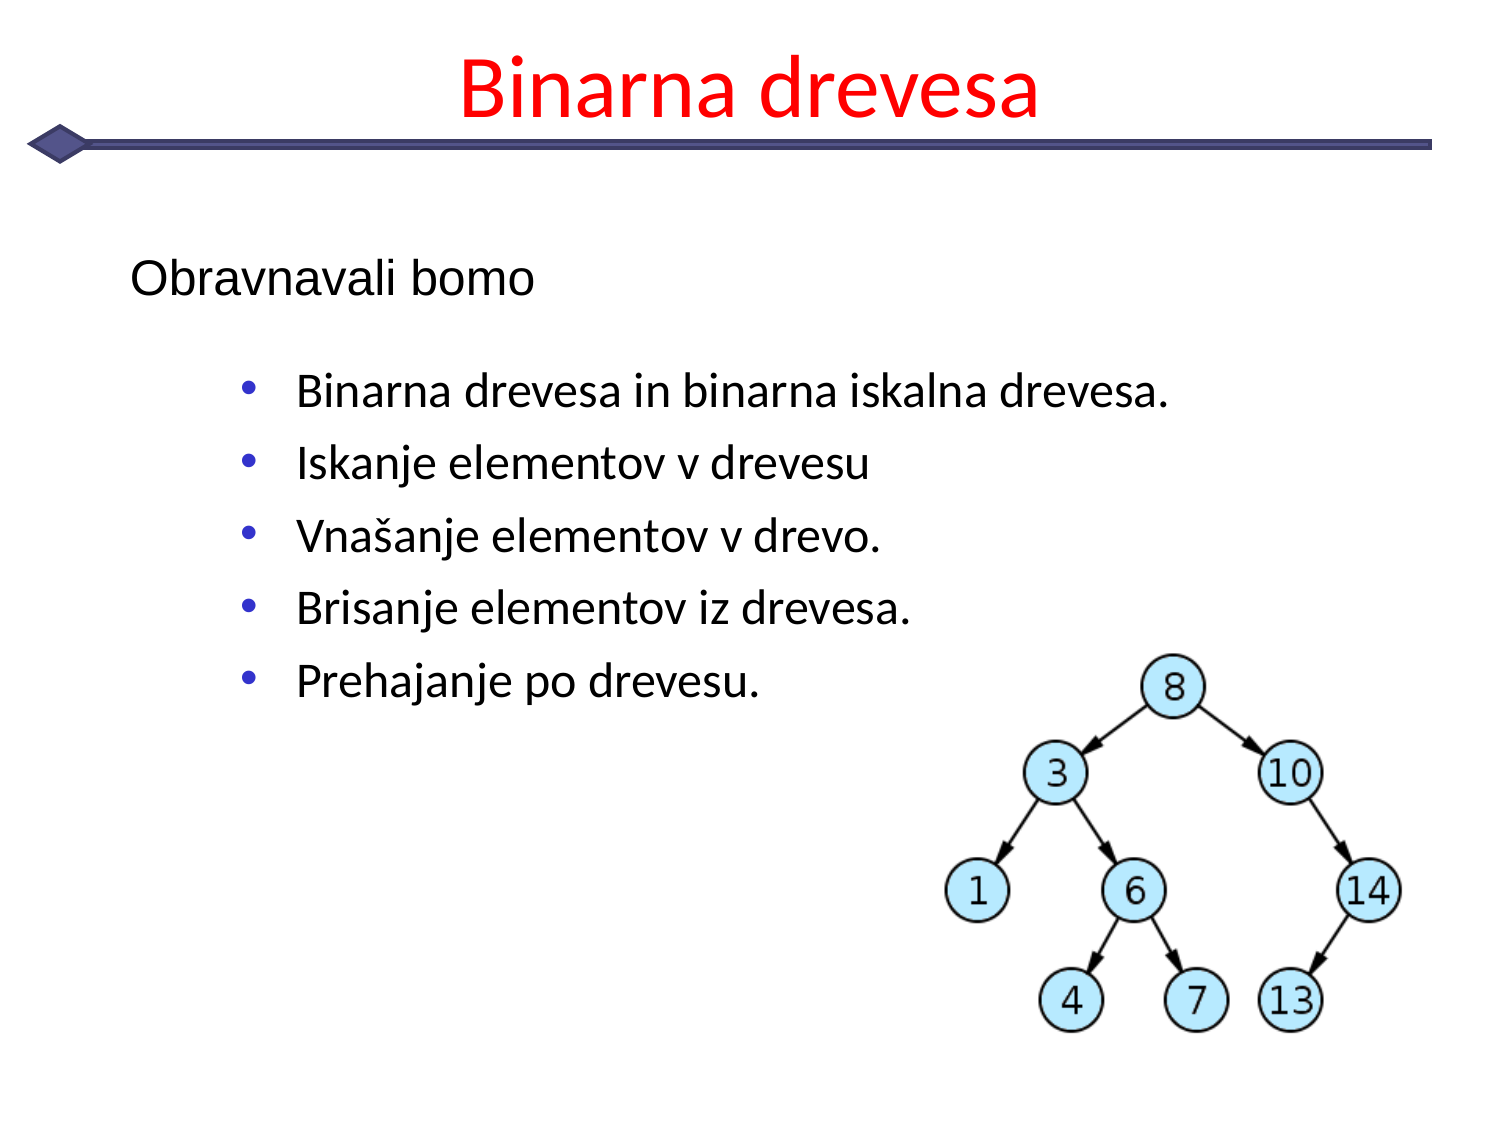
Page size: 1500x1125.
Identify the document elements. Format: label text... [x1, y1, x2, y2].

list Binarna drevesa in binarna iskalna drevesa. Iskanje elementov v drevesu Vnašanje elementov v drevo. Brisanje elementov iz drevesa. Prehajanje po drevesu. [225, 350, 1500, 801]
text_box Obravnavali bomo [115, 237, 551, 313]
title Binarna drevesa [75, 20, 1426, 144]
picture [937, 649, 1435, 1041]
